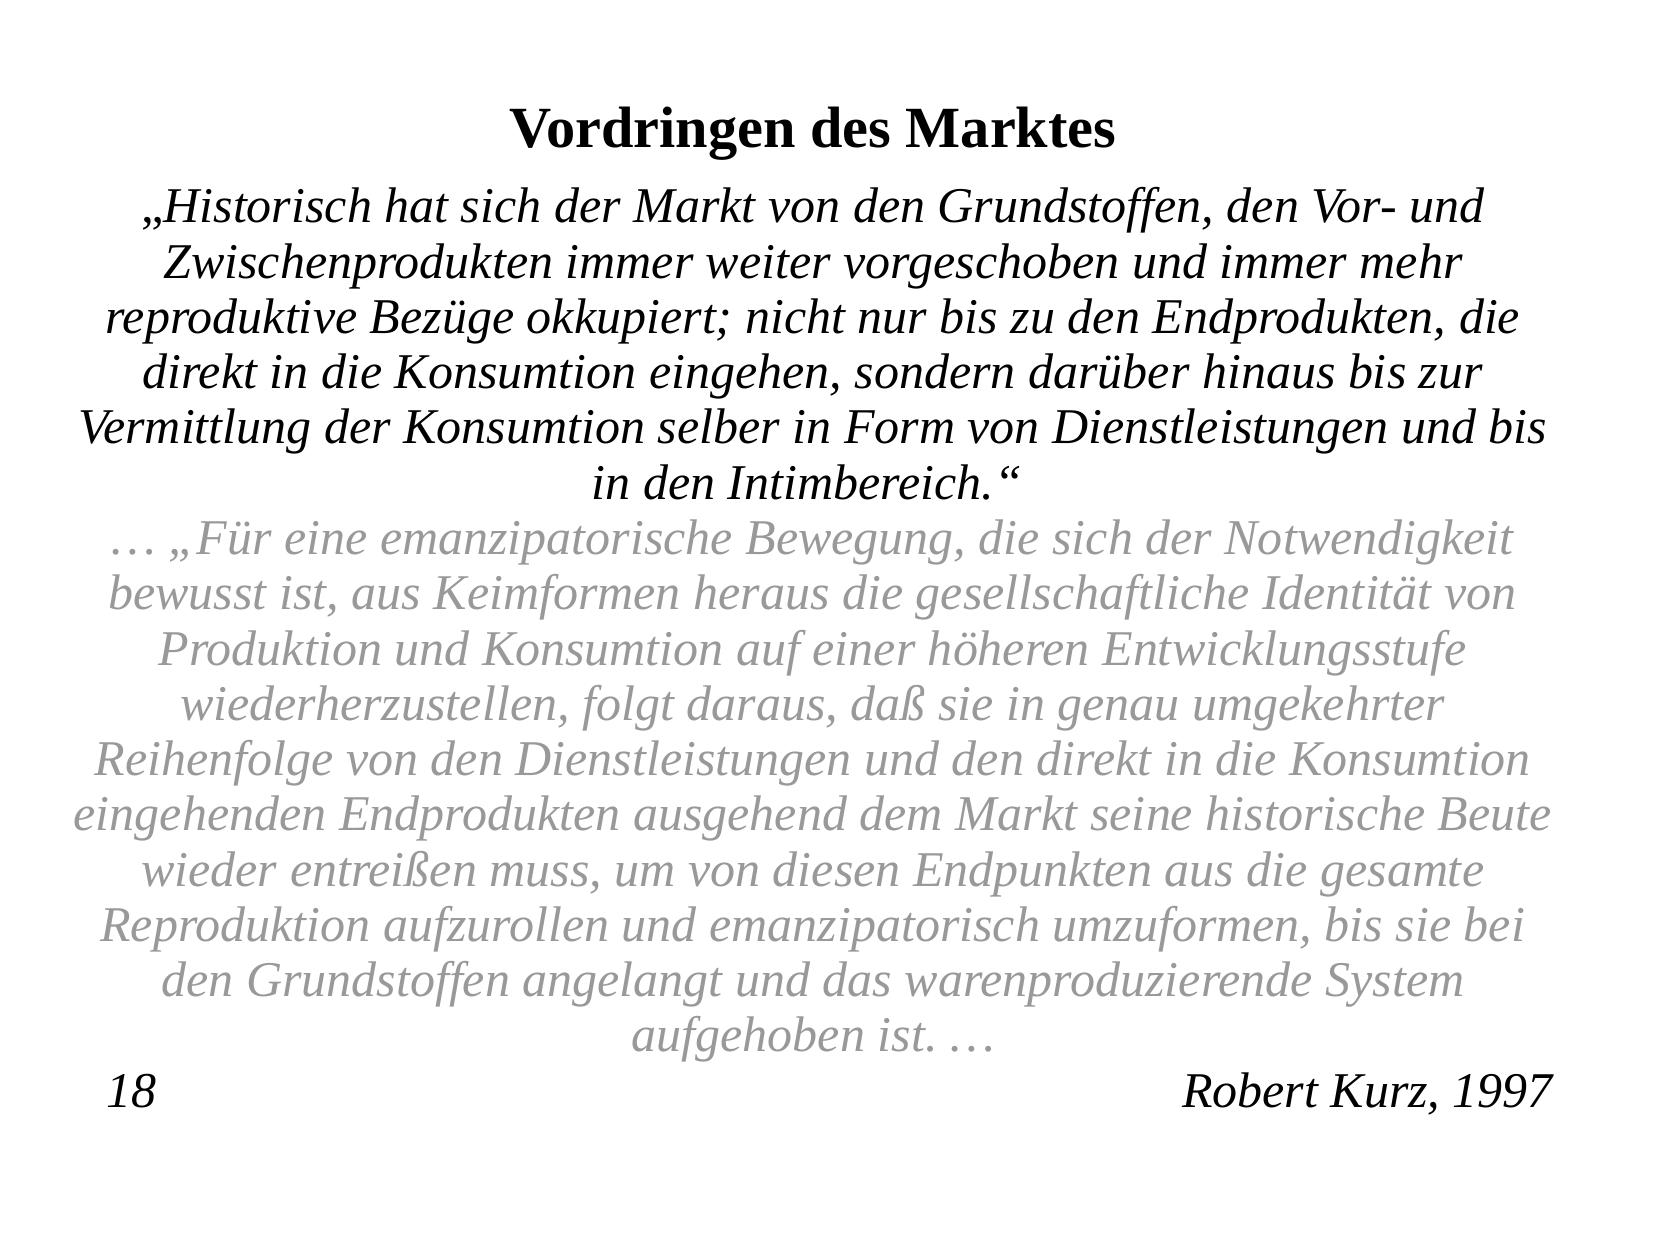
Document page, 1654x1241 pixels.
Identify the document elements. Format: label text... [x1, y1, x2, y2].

text_box Vordringen des Marktes „Historisch hat sich der Markt von den Grundstoffen, den Vor- und Zwischenprodukten immer weiter vorgeschoben und immer mehr reproduktive Bezüge okkupiert; nicht nur bis zu den Endprodukten, die direkt in die Konsumtion eingehen, sondern darüber hinaus bis zur Vermittlung der Konsumtion selber in Form von Dienstleistungen und bis in den Intimbereich.“ … „Für eine emanzipatorische Bewegung, die sich der Notwendigkeit bewusst ist, aus Keimformen heraus die gesellschaftliche Identität von Produktion und Konsumtion auf einer höheren Entwicklungsstufe wiederherzustellen, folgt daraus, daß sie in genau umgekehrter Reihenfolge von den Dienstleistungen und den direkt in die Konsumtion eingehenden Endprodukten ausgehend dem Markt seine historische Beute wieder entreißen muss, um von diesen Endpunkten aus die gesamte Reproduktion aufzurollen und emanzipatorisch umzuformen, bis sie bei den Grundstoffen angelangt und das warenproduzierende System aufgehoben ist. … <Nummer> Robert Kurz, 1997 [59, 88, 1595, 1126]
